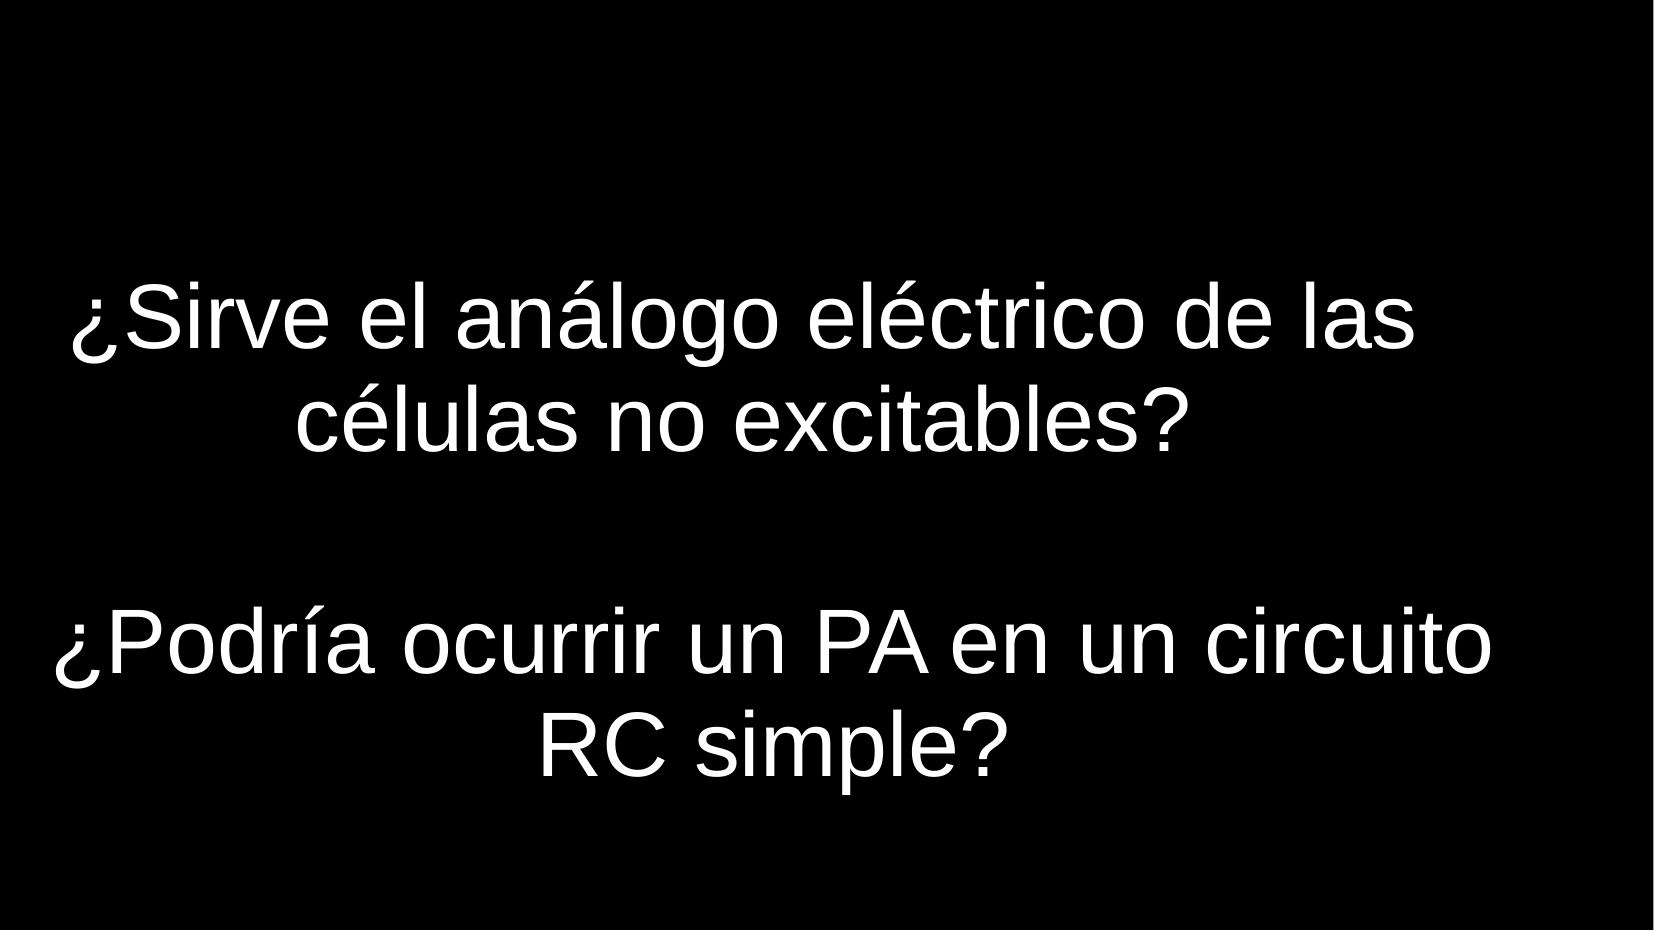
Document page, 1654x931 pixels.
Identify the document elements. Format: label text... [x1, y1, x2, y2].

title ¿Podría ocurrir un PA en un circuito RC simple? [29, 590, 1518, 796]
title ¿Sirve el análogo eléctrico de las células no excitables? [0, 265, 1489, 471]
